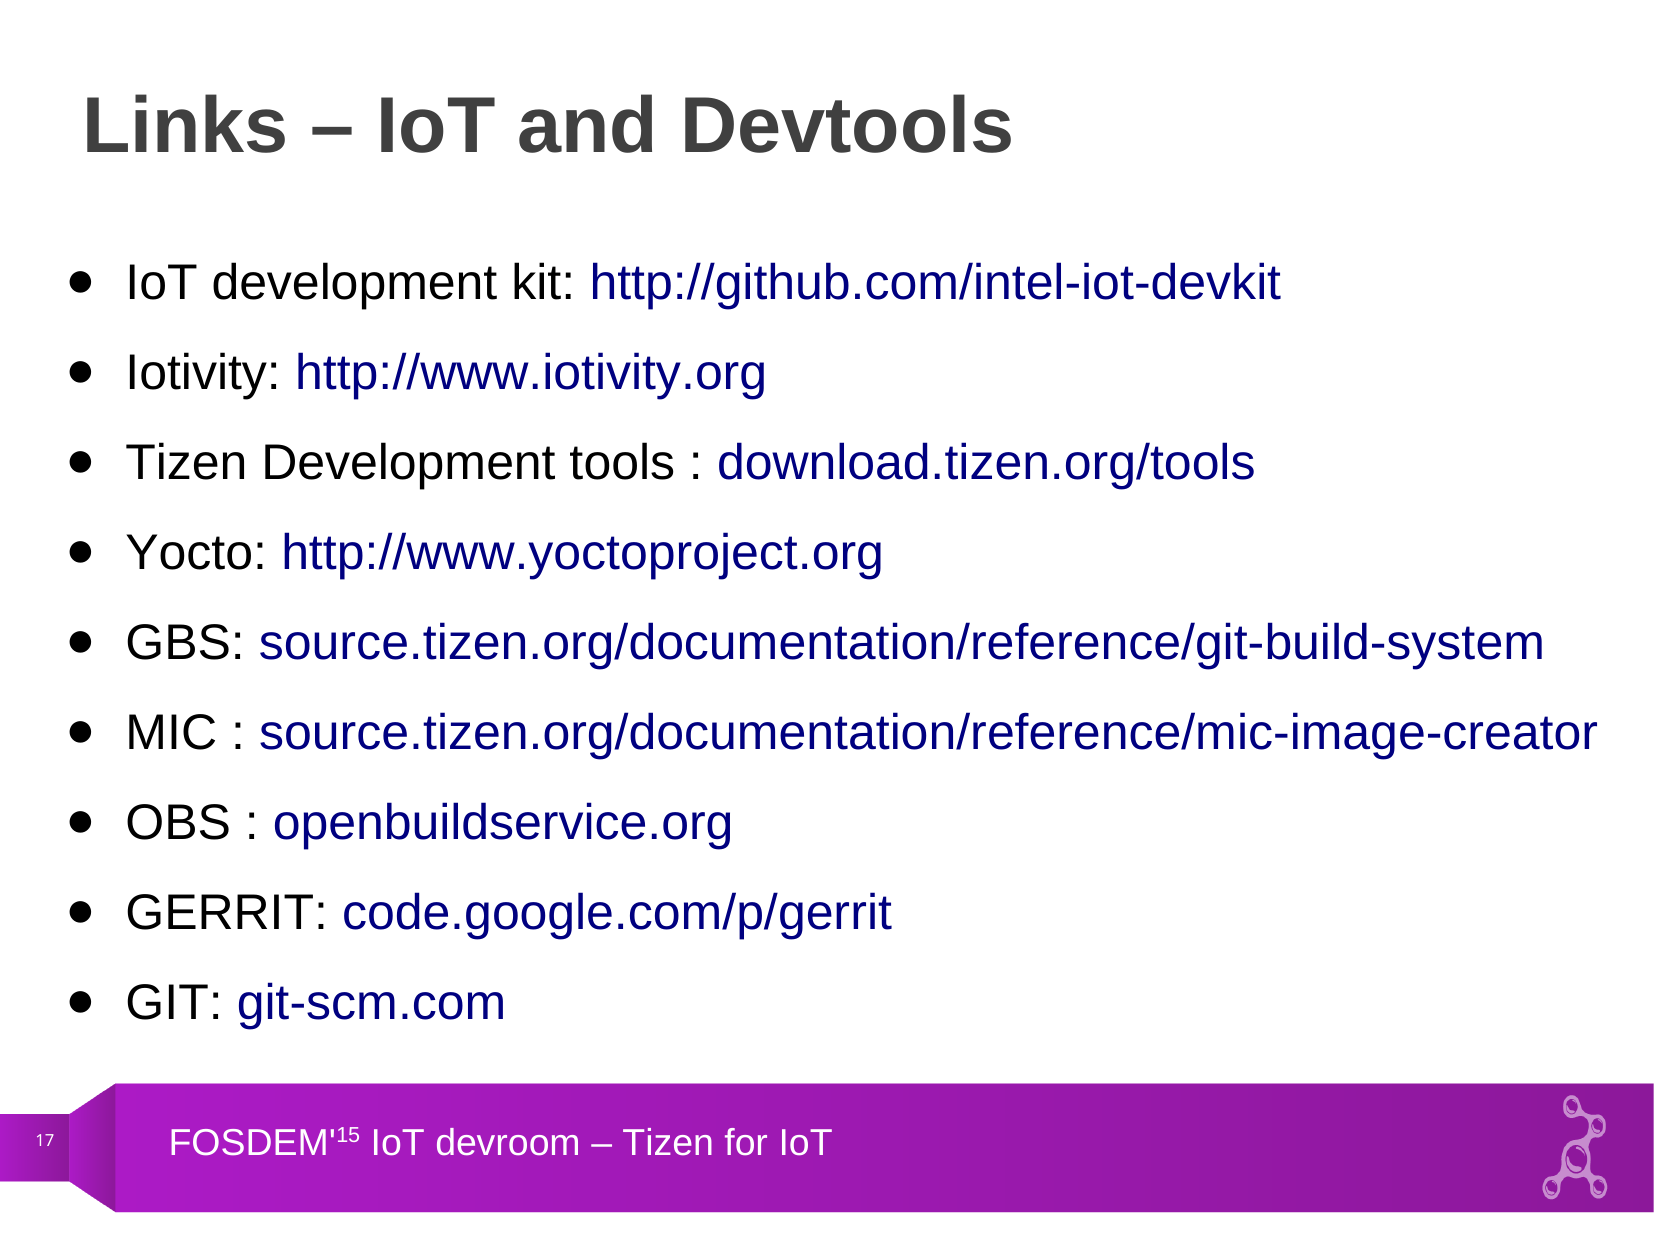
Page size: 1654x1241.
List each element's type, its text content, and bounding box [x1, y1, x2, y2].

picture [0, 0, 1654, 1241]
title Links – IoT and Devtools [82, 73, 1571, 235]
list IoT development kit: http://github.com/intel-iot-devkit Iotivity: http://www.iotivity.org Tizen Development tools : download.tizen.org/tools Yocto: http://www.yoctoproject.org GBS: source.tizen.org/documentation/reference/git-build-system MIC : source.tizen.org/documentation/reference/mic-image-creator OBS : openbuildservice.org GERRIT: code.google.com/p/gerrit GIT: git-scm.com [35, 249, 1619, 969]
